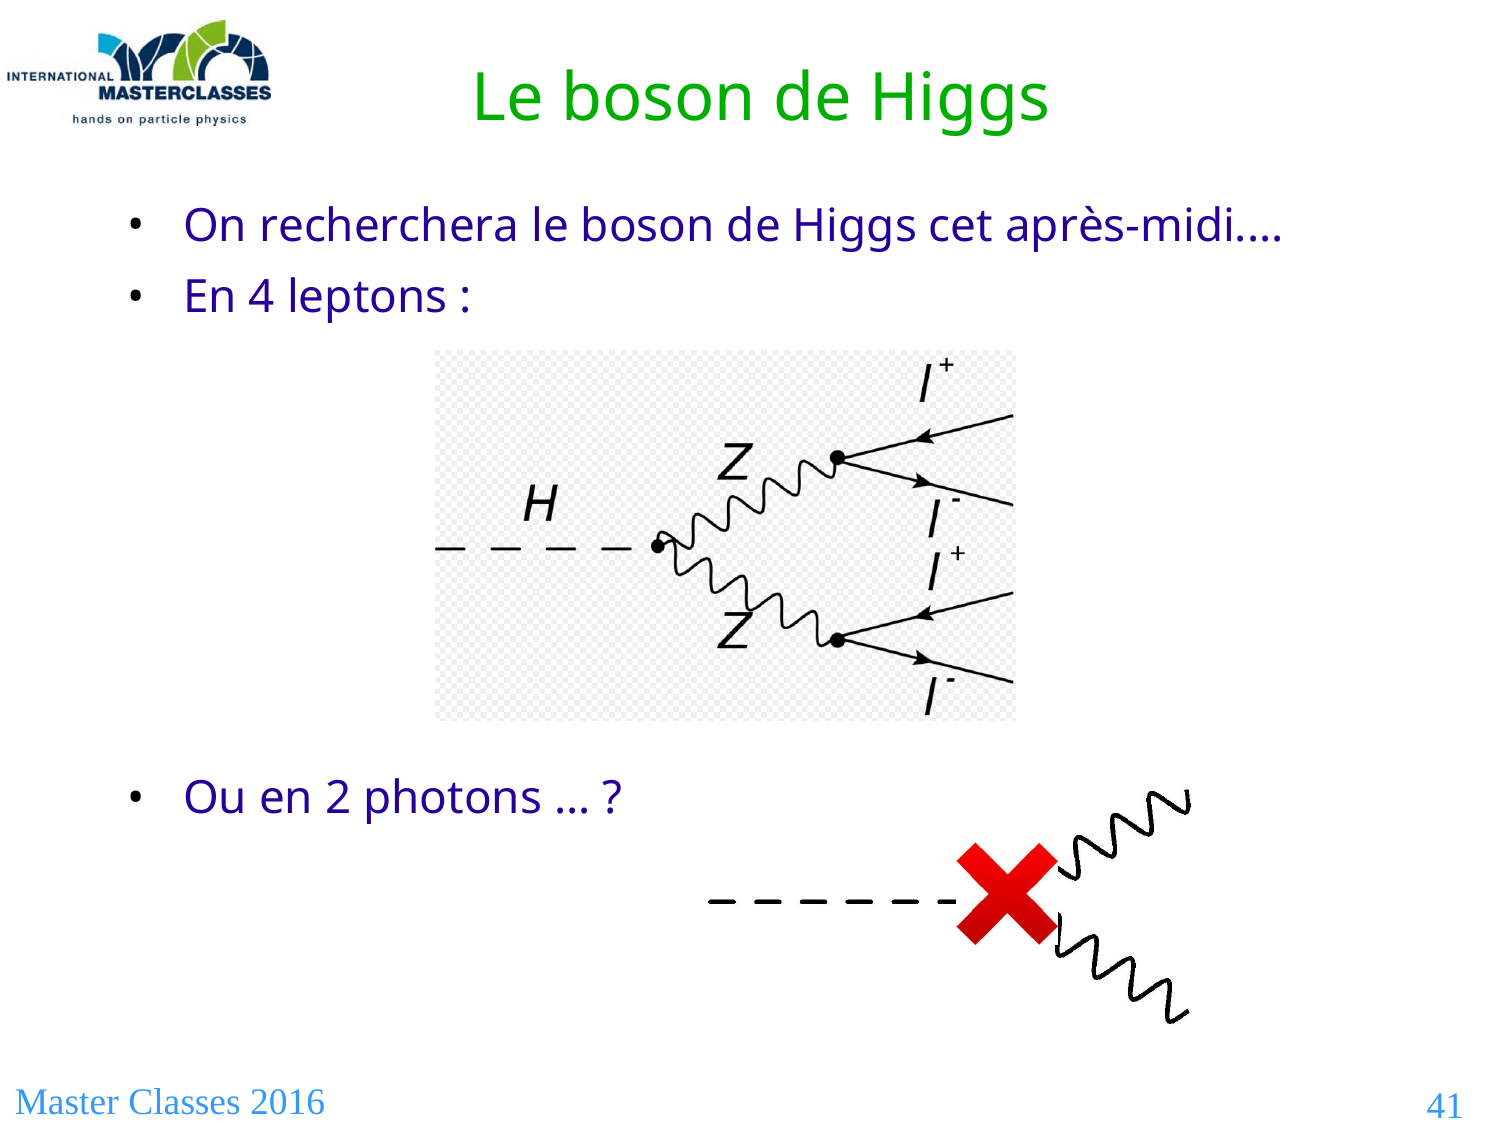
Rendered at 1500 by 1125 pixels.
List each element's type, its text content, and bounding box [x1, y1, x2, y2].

title Le boson de Higgs [259, 0, 1263, 187]
picture [2, 10, 259, 130]
picture [435, 350, 1016, 721]
picture [708, 787, 1196, 1028]
list On recherchera le boson de Higgs cet après-midi.... En 4 leptons : Ou en 2 photons ... ? [112, 187, 1388, 978]
